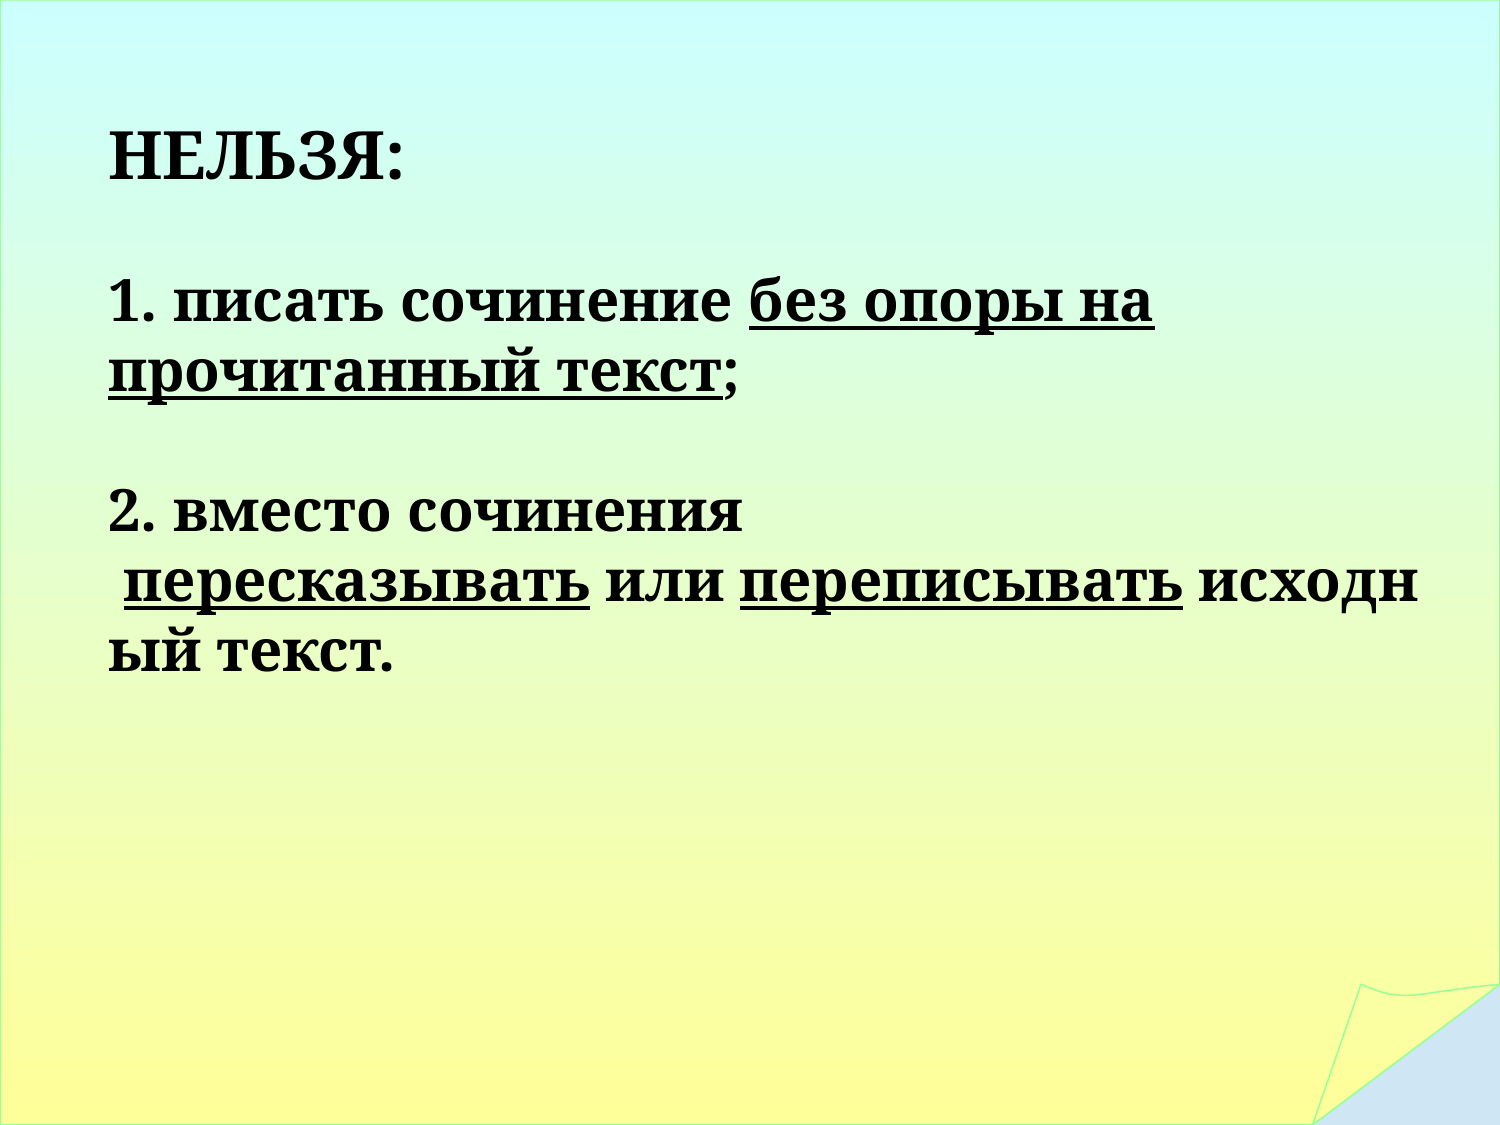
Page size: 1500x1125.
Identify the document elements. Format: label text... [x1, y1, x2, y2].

text_box [0, 0, 1500, 1125]
text_box НЕЛЬЗЯ: 1. писать сочинение без опоры на прочитанный текст; 2. вместо сочинения пересказывать или переписывать исходный текст. [93, 105, 1442, 761]
